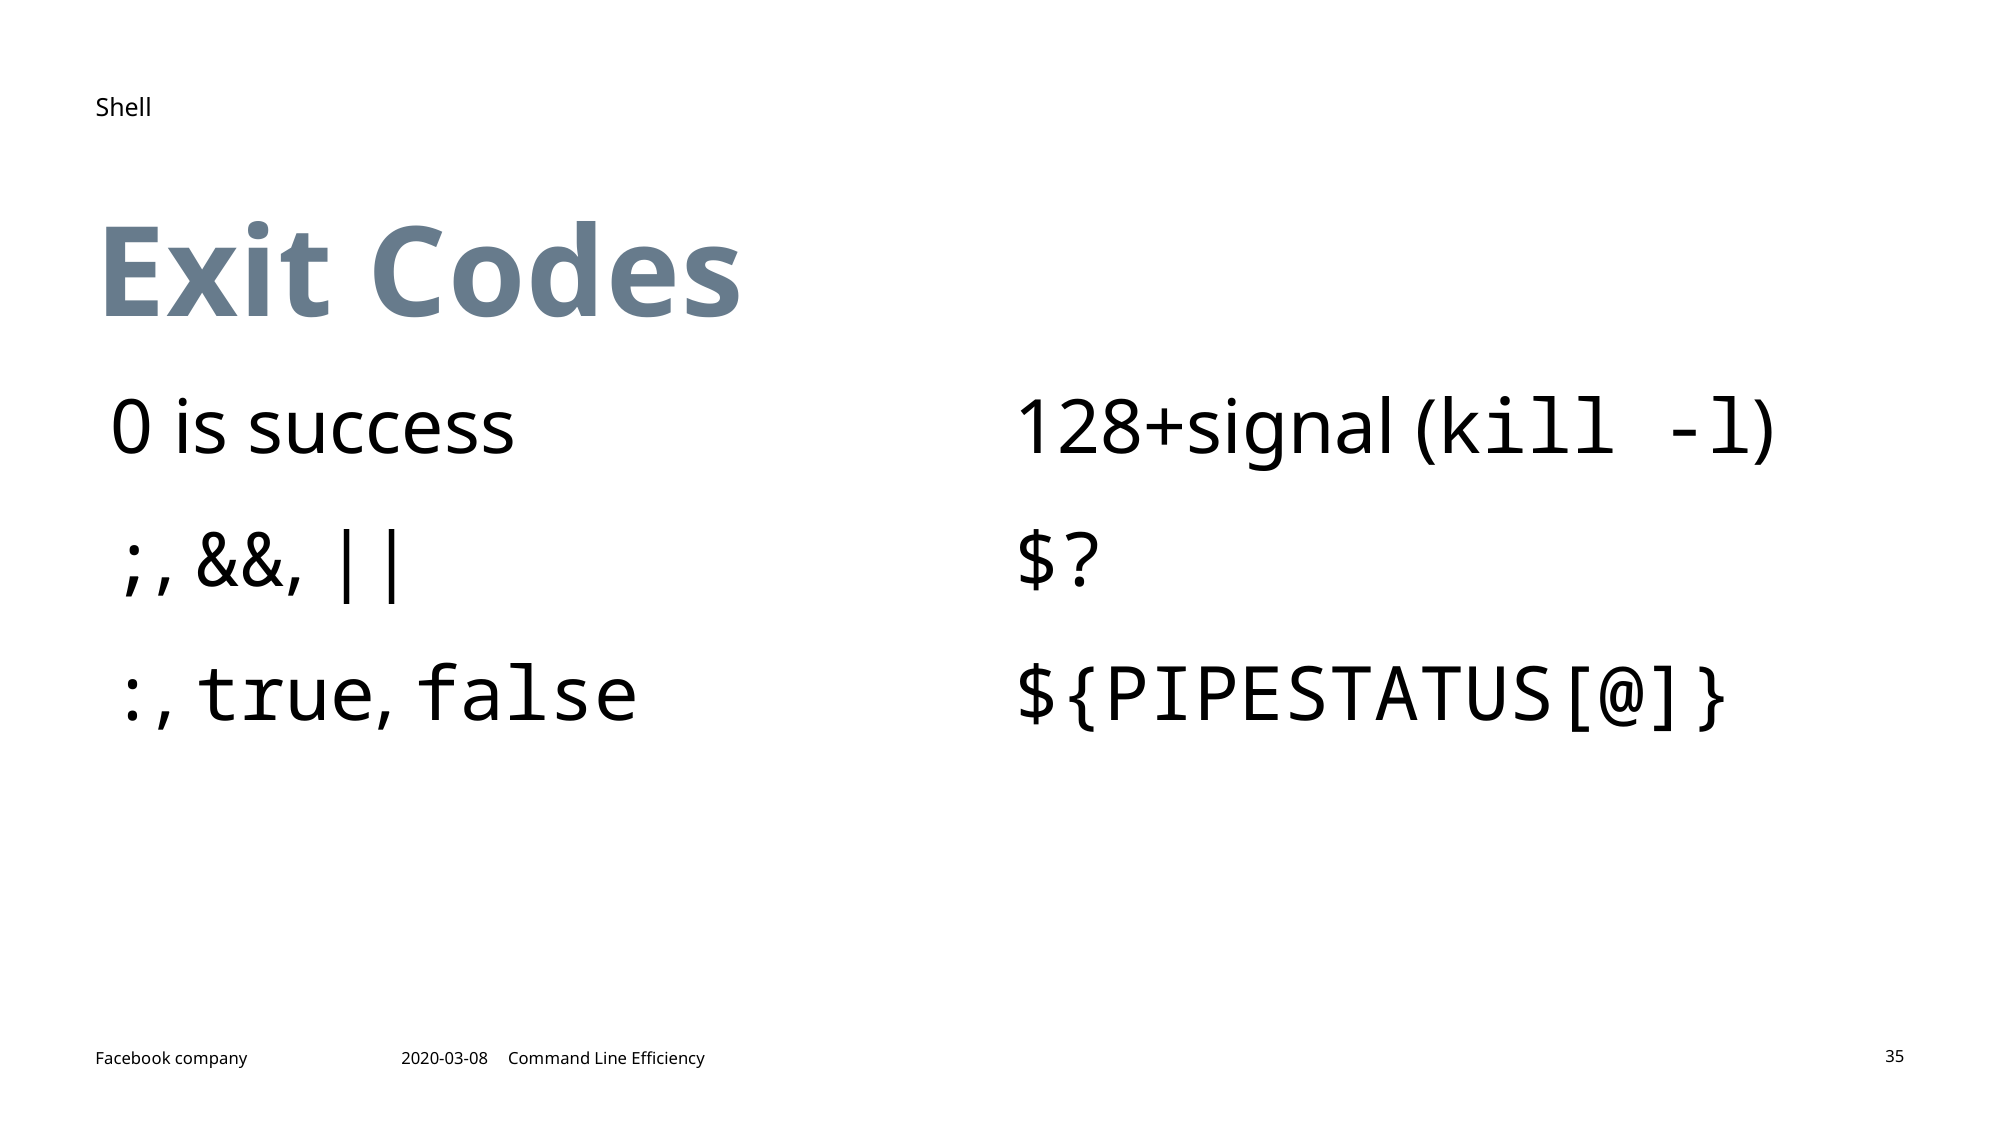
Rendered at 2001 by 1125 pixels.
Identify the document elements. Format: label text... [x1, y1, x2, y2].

slide_number 2020-03-08 [401, 1047, 508, 1068]
table_header 128+signal (kill -l) $? ${PIPESTATUS[@]} [1000, 355, 1904, 750]
list Shell [95, 88, 988, 119]
table_header 0 is success ;, &&, || :, true, false [96, 355, 1000, 750]
slide_number <number> [1840, 1047, 1905, 1068]
footer Command Line Efficiency [508, 1047, 1294, 1068]
title Exit Codes [95, 176, 1905, 333]
